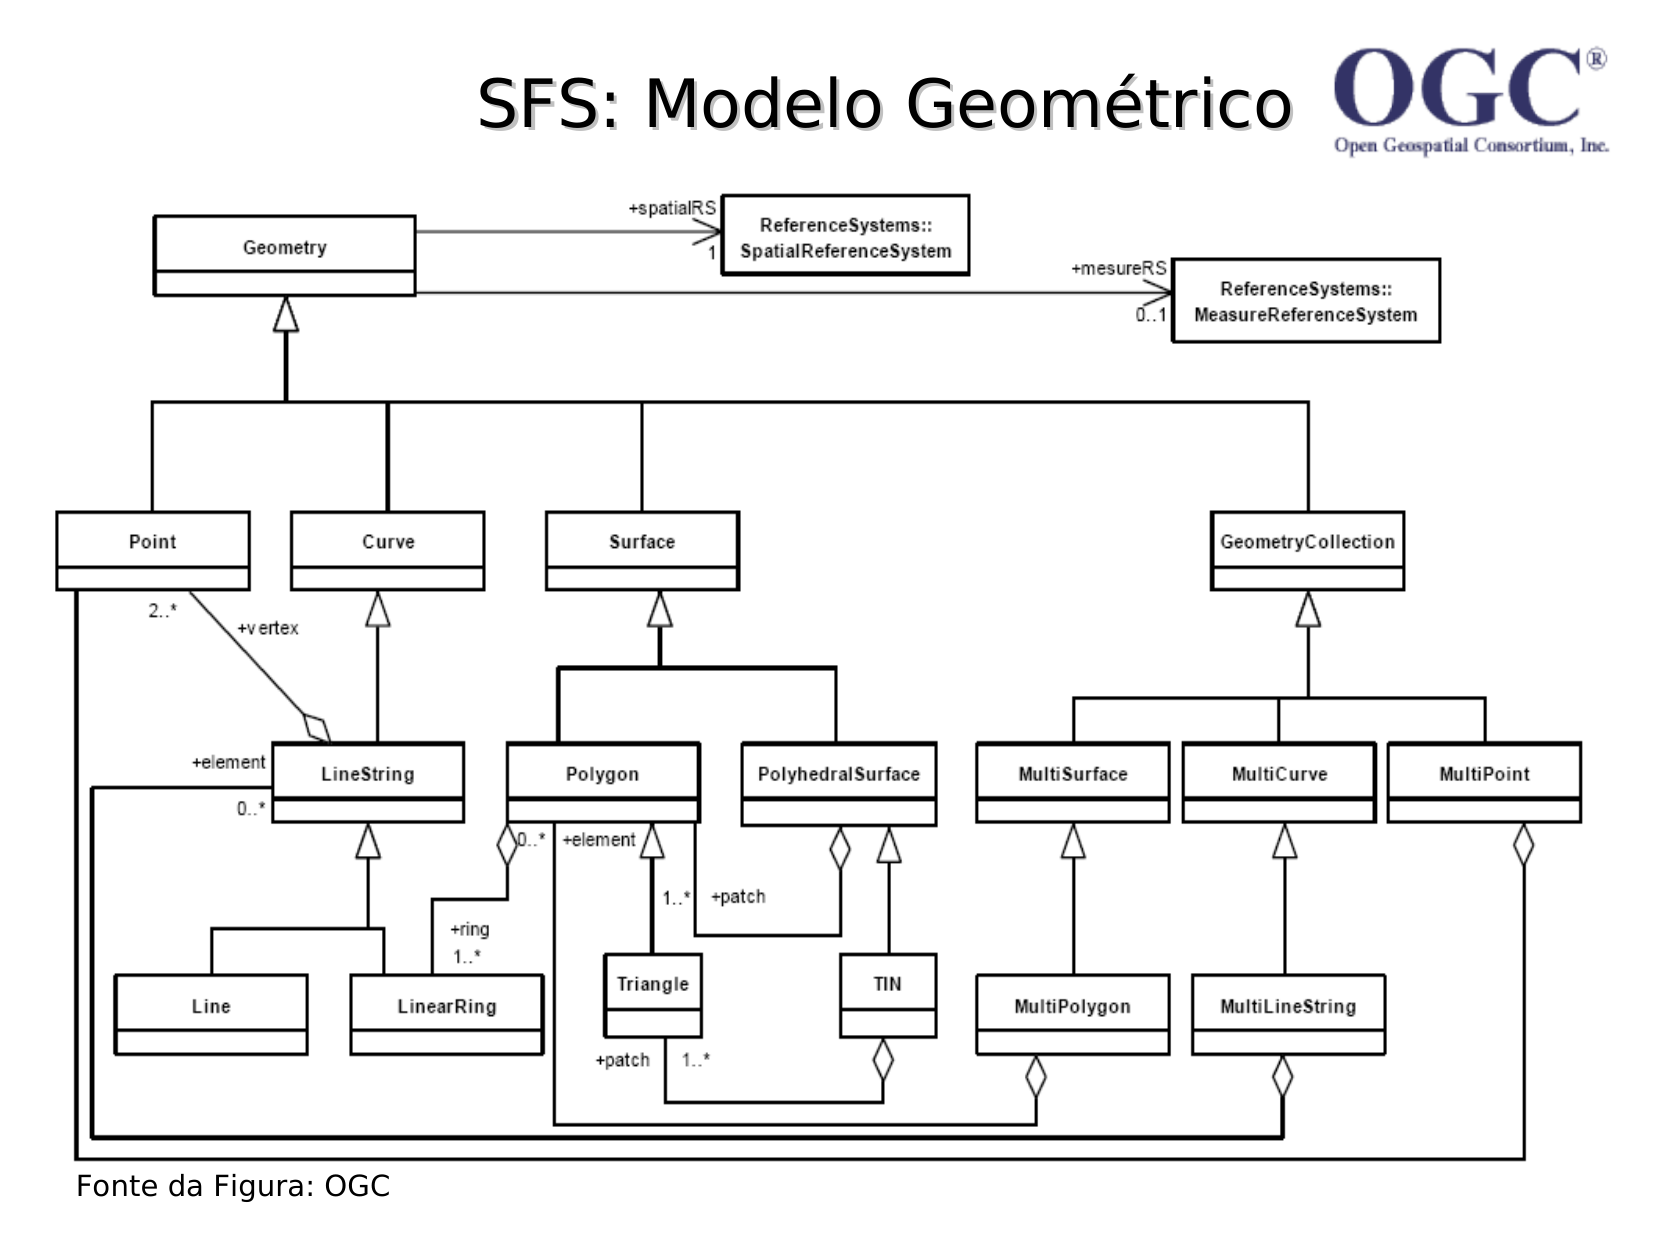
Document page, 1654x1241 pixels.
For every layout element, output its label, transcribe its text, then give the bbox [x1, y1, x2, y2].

picture [29, 23, 1625, 1182]
title SFS: Modelo Geométrico [206, 25, 1320, 177]
text_box Fonte da Figura: OGC [53, 1161, 414, 1211]
